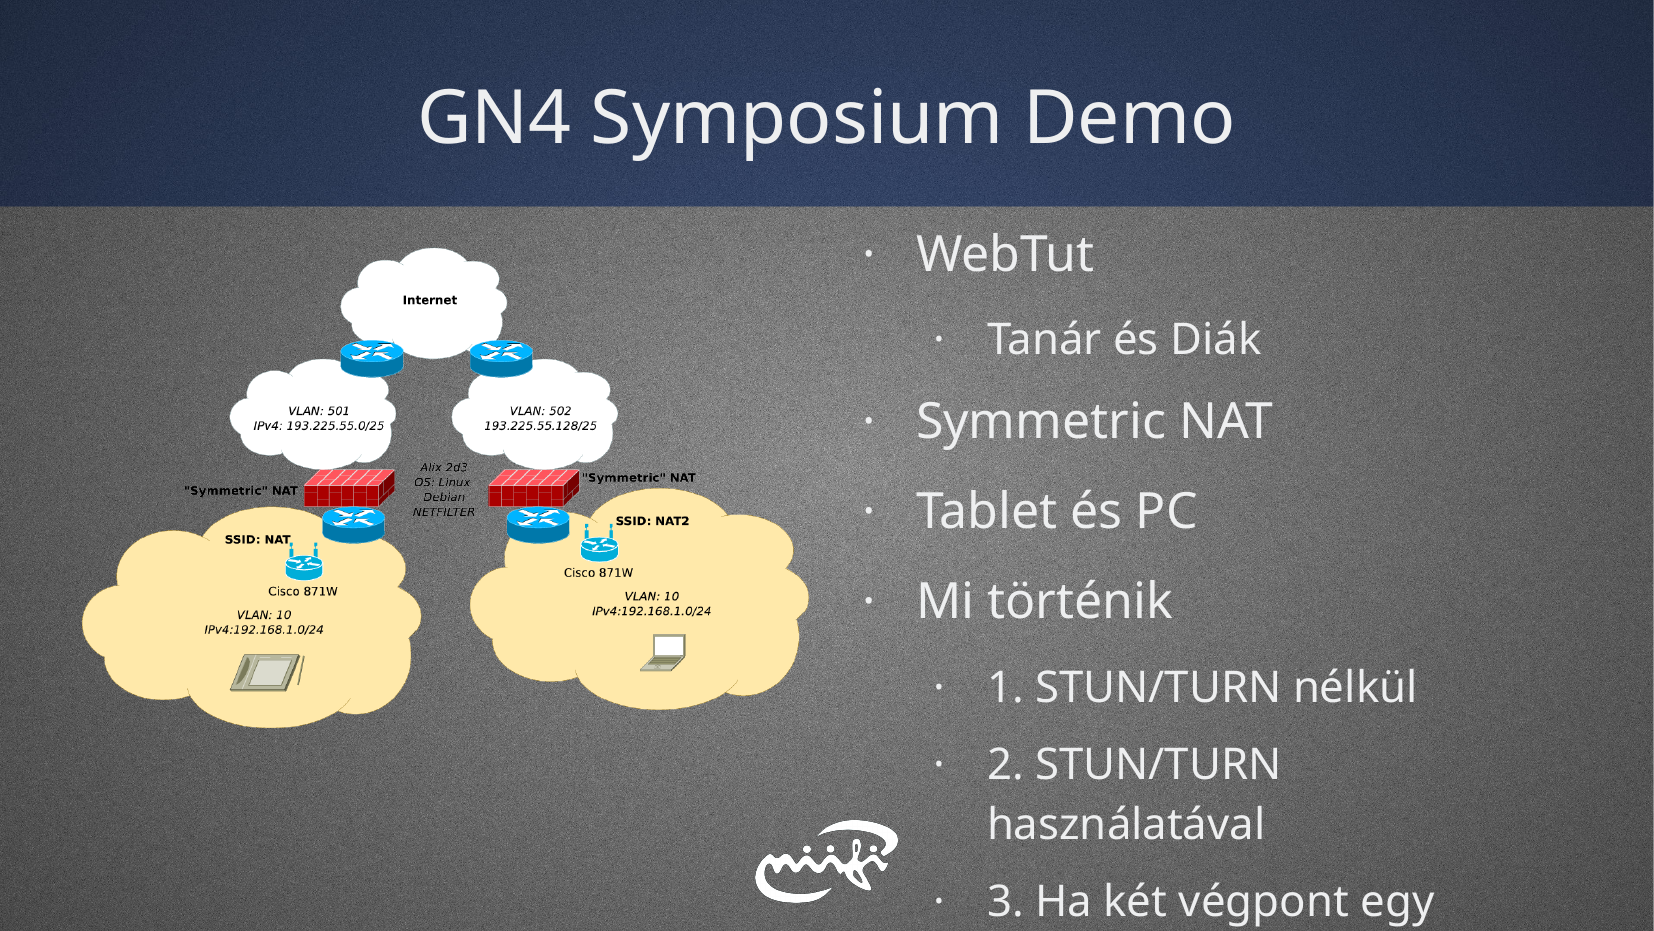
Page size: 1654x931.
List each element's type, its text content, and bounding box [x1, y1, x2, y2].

title GN4 Symposium Demo [82, 36, 1571, 193]
picture [0, 0, 1654, 931]
list WebTut Tanár és Diák Symmetric NAT Tablet és PC Mi történik 1. STUN/TURN nélkül 2. STUN/TURN használatával 3. Ha két végpont egy alhálózatban van [845, 217, 1572, 849]
